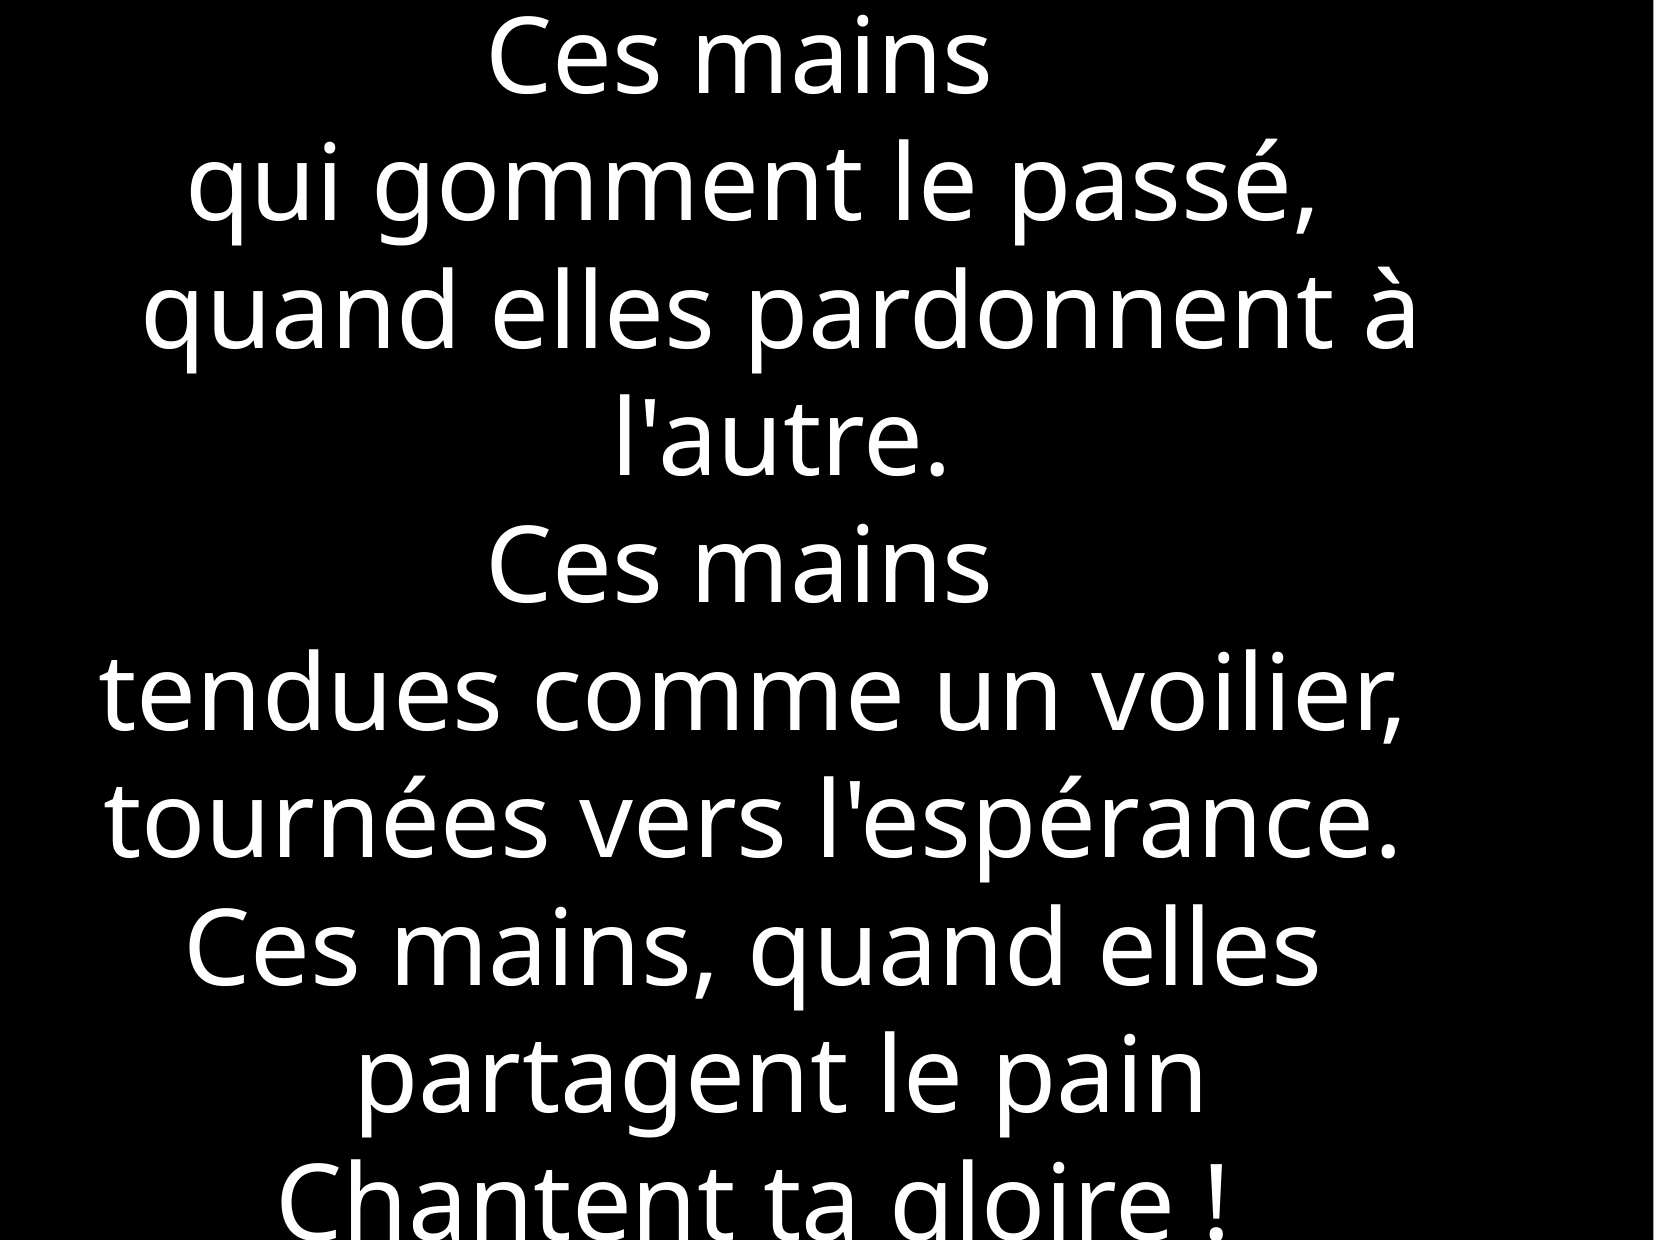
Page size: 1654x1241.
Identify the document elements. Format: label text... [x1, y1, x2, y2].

list Ces mains qui gomment le passé, quand elles pardonnent à l'autre. Ces mains tendues comme un voilier, tournées vers l'espérance. Ces mains, quand elles partagent le pain Chantent ta gloire ! [3, 0, 1504, 722]
